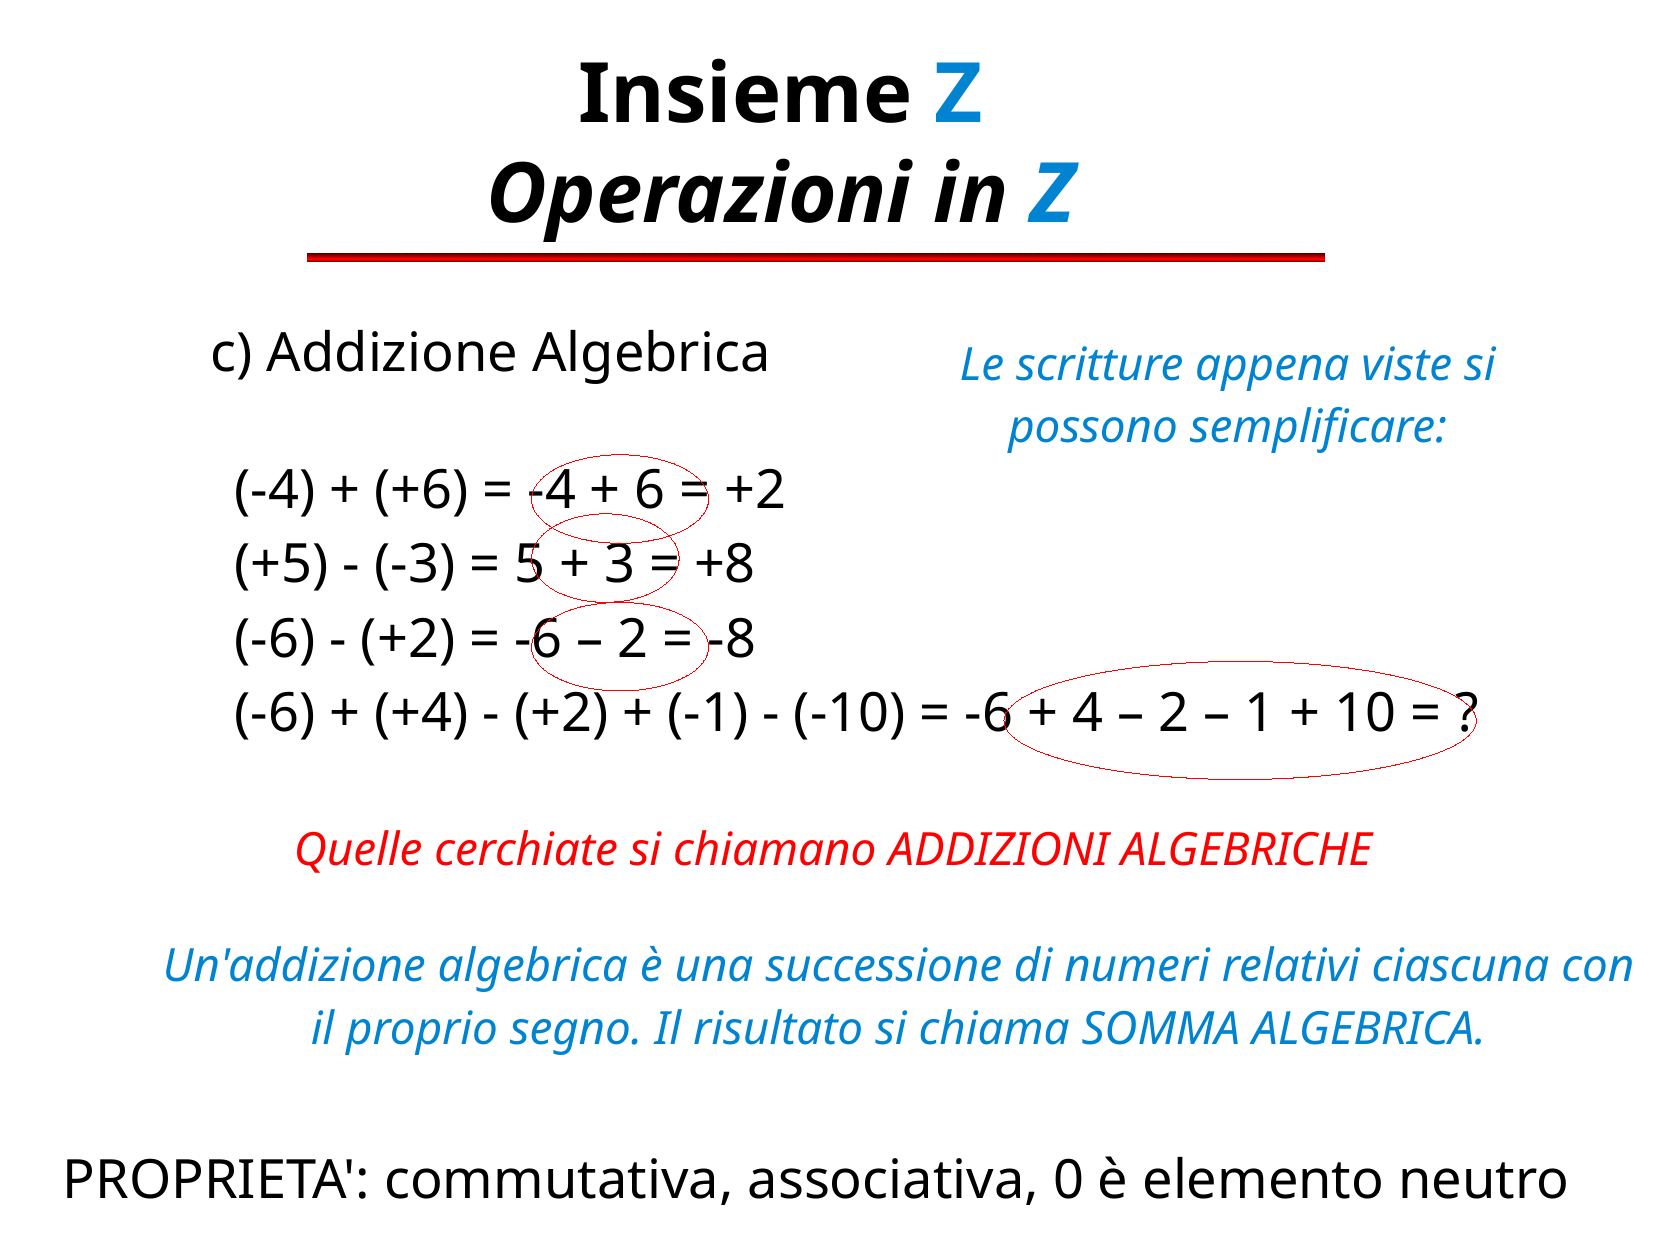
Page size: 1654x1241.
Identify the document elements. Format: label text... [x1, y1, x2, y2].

text_box Un'addizione algebrica è una successione di numeri relativi ciascuna con il proprio segno. Il risultato si chiama SOMMA ALGEBRICA. [147, 925, 1654, 1069]
text_box (-4) + (+6) = -4 + 6 = +2 (+5) - (-3) = 5 + 3 = +8 (-6) - (+2) = -6 – 2 = -8 (-6) + (+4) - (+2) + (-1) - (-10) = -6 + 4 – 2 – 1 + 10 = ? [219, 443, 1613, 761]
text_box PROPRIETA': commutativa, associativa, 0 è elemento neutro [48, 1133, 1601, 1241]
picture [307, 253, 1325, 262]
title Insieme Z Operazioni in Z [116, 31, 1467, 247]
text_box Le scritture appena viste si possono semplificare: [944, 323, 1595, 443]
text_box c) Addizione Algebrica [195, 306, 798, 473]
text_box Quelle cerchiate si chiamano ADDIZIONI ALGEBRICHE [118, 809, 1549, 953]
